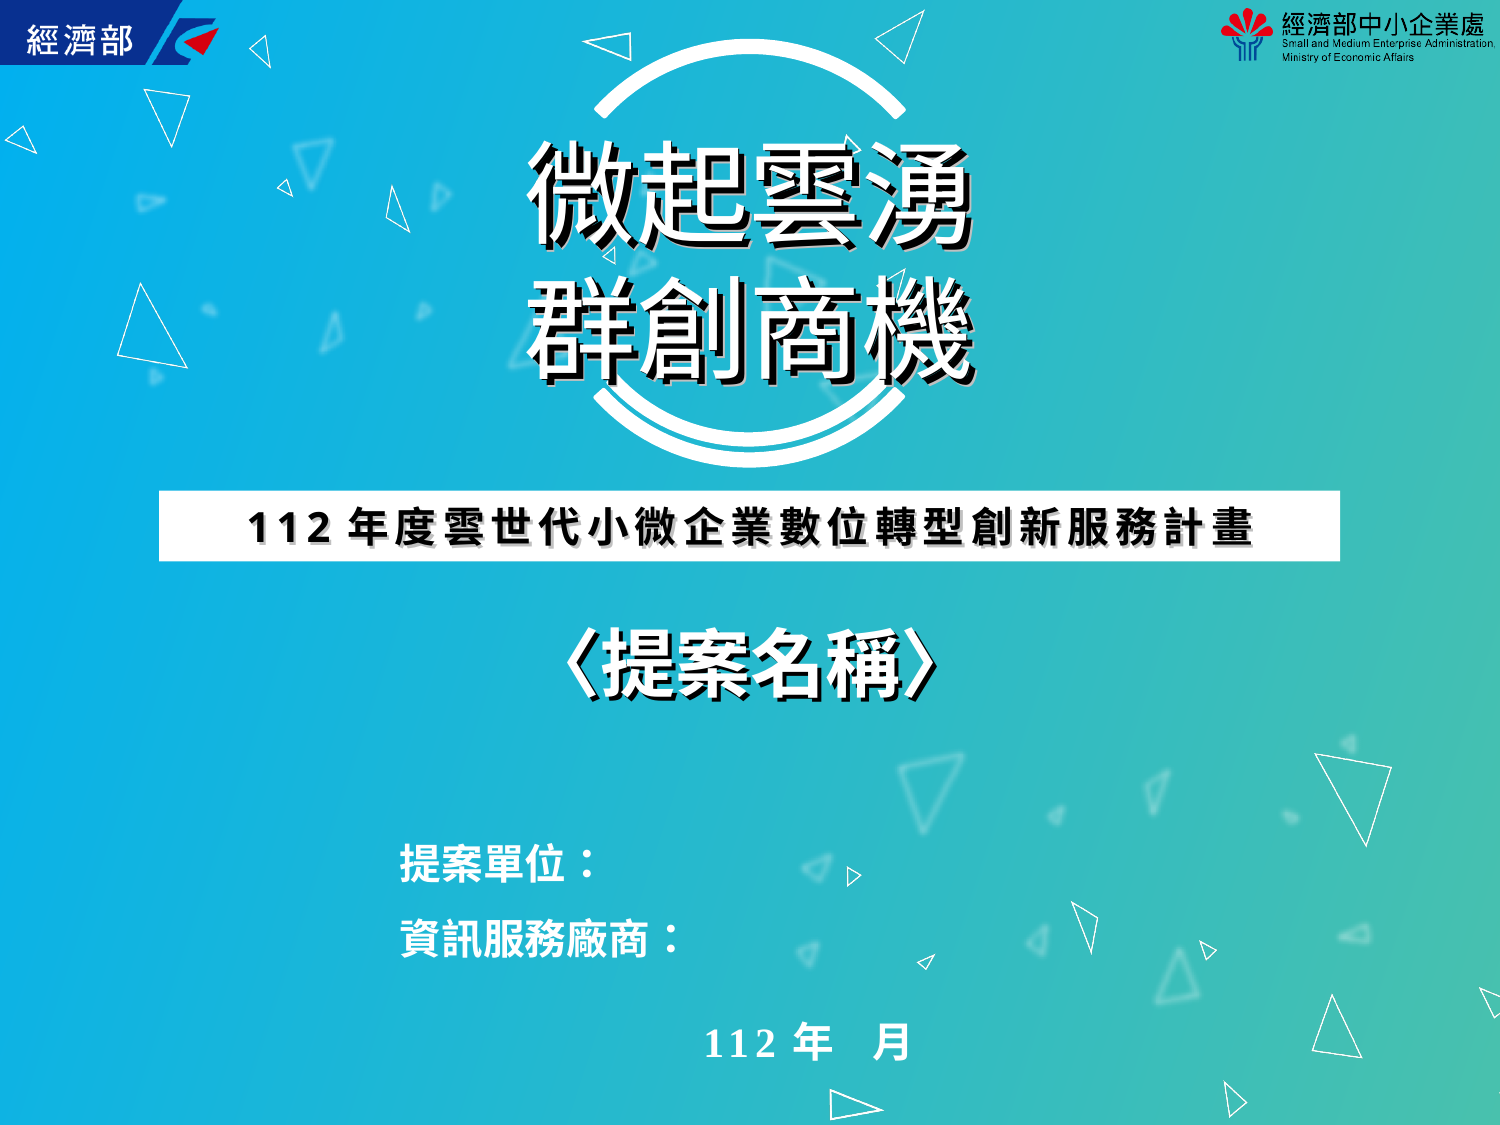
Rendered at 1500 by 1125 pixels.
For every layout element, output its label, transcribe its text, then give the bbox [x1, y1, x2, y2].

text_box 112年 月 [568, 988, 1049, 1094]
subtitle 112年度雲世代小微企業數位轉型創新服務計畫 [159, 490, 1341, 562]
title 〈提案名稱〉 [159, 593, 1341, 740]
text_box 提案單位： 資訊服務廠商： [384, 804, 1140, 963]
